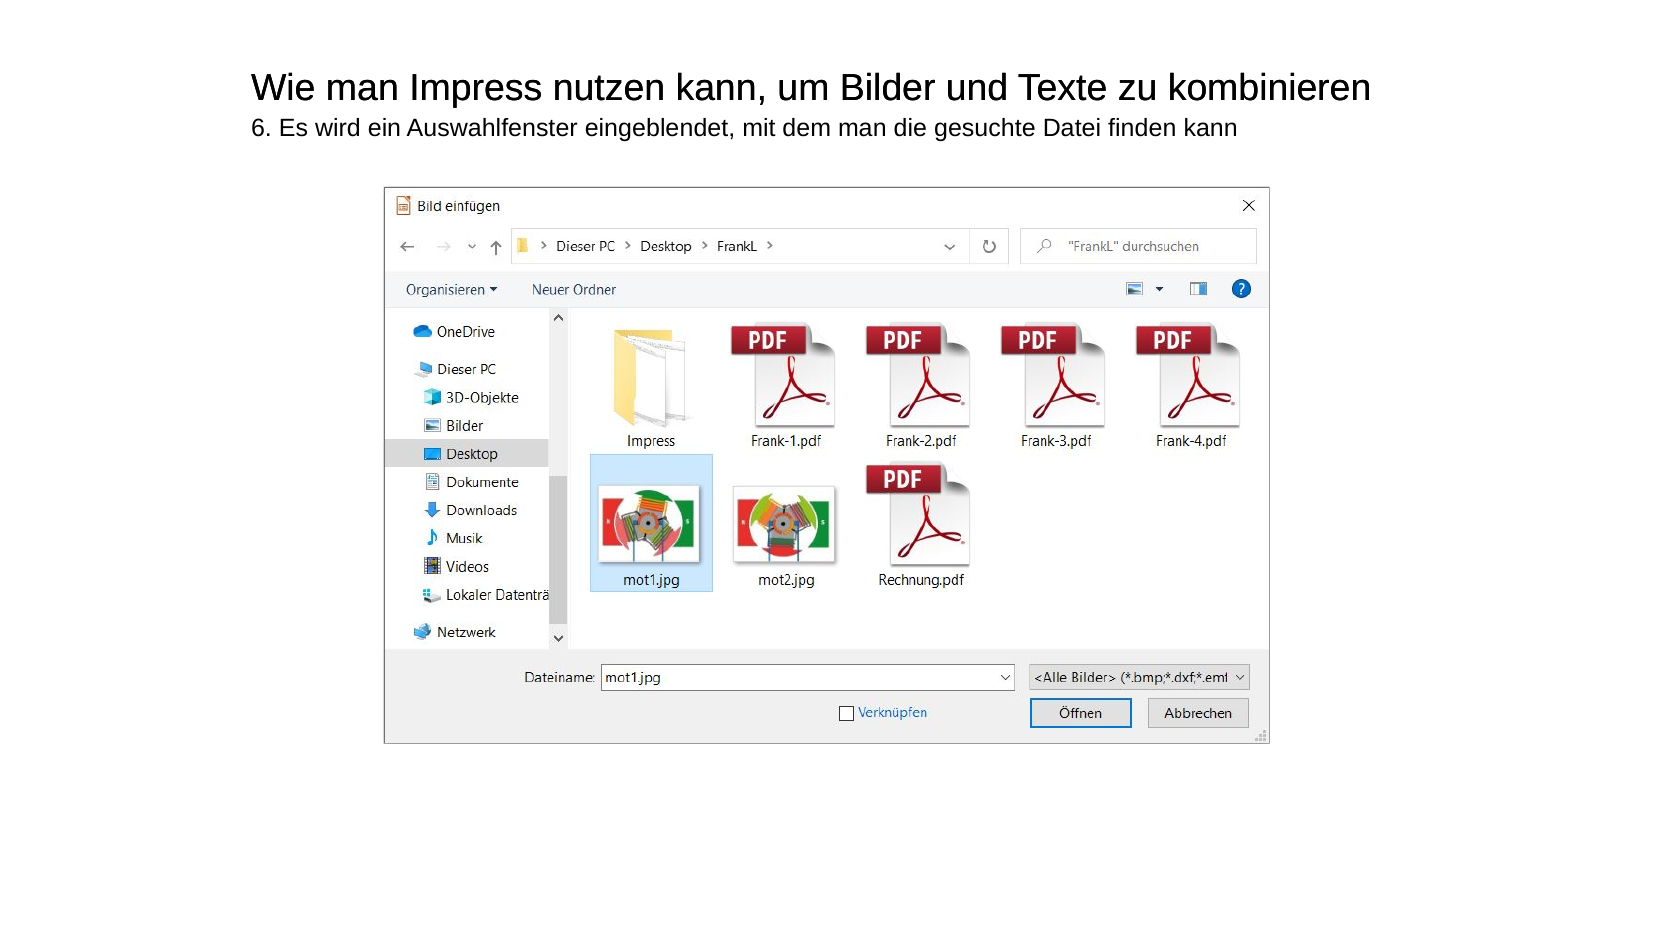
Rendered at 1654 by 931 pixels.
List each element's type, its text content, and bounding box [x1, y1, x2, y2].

text_box 6. Es wird ein Auswahlfenster eingeblendet, mit dem man die gesuchte Datei finden kann [236, 106, 1418, 166]
picture [383, 186, 1270, 744]
text_box Wie man Impress nutzen kann, um Bilder und Texte zu kombinieren [236, 59, 1418, 106]
